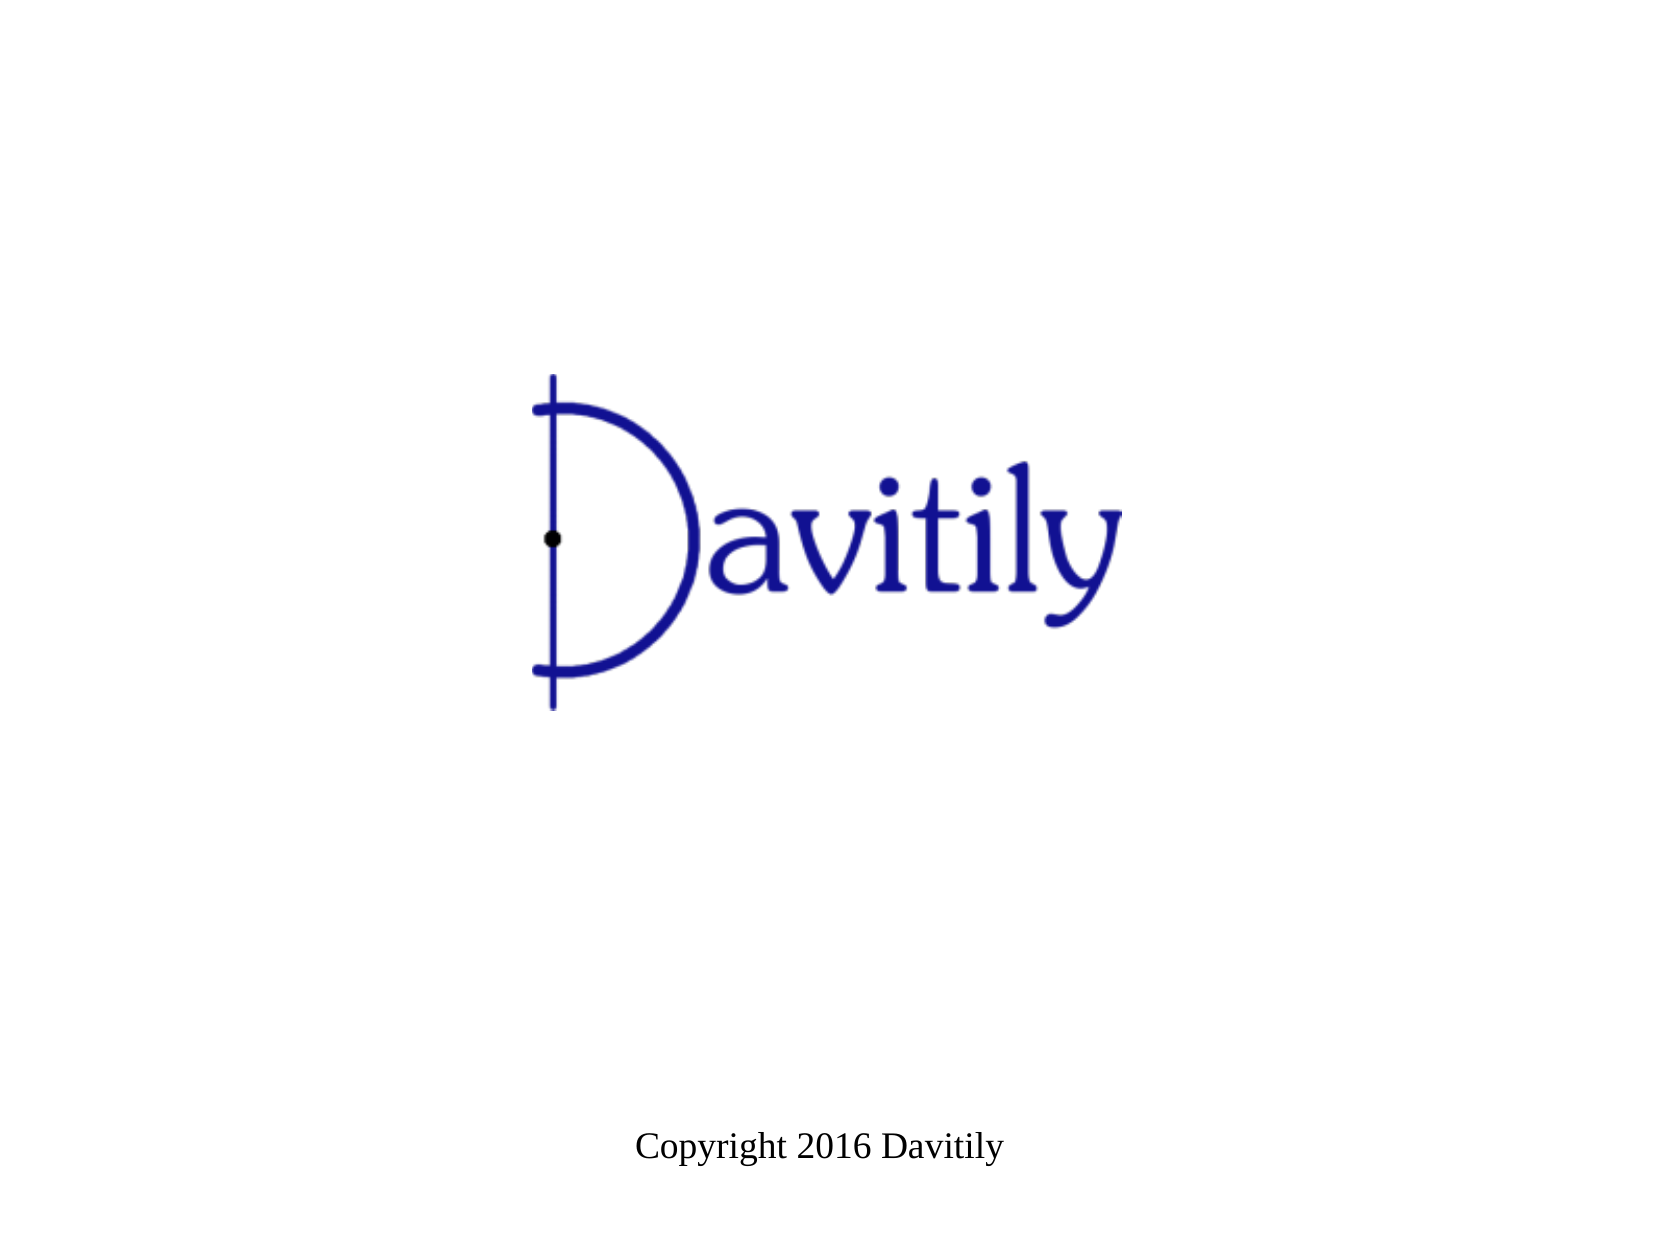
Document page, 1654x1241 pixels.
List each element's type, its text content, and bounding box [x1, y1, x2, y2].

text_box Copyright 2016 Davitily [620, 1117, 1021, 1175]
picture [532, 374, 1122, 711]
